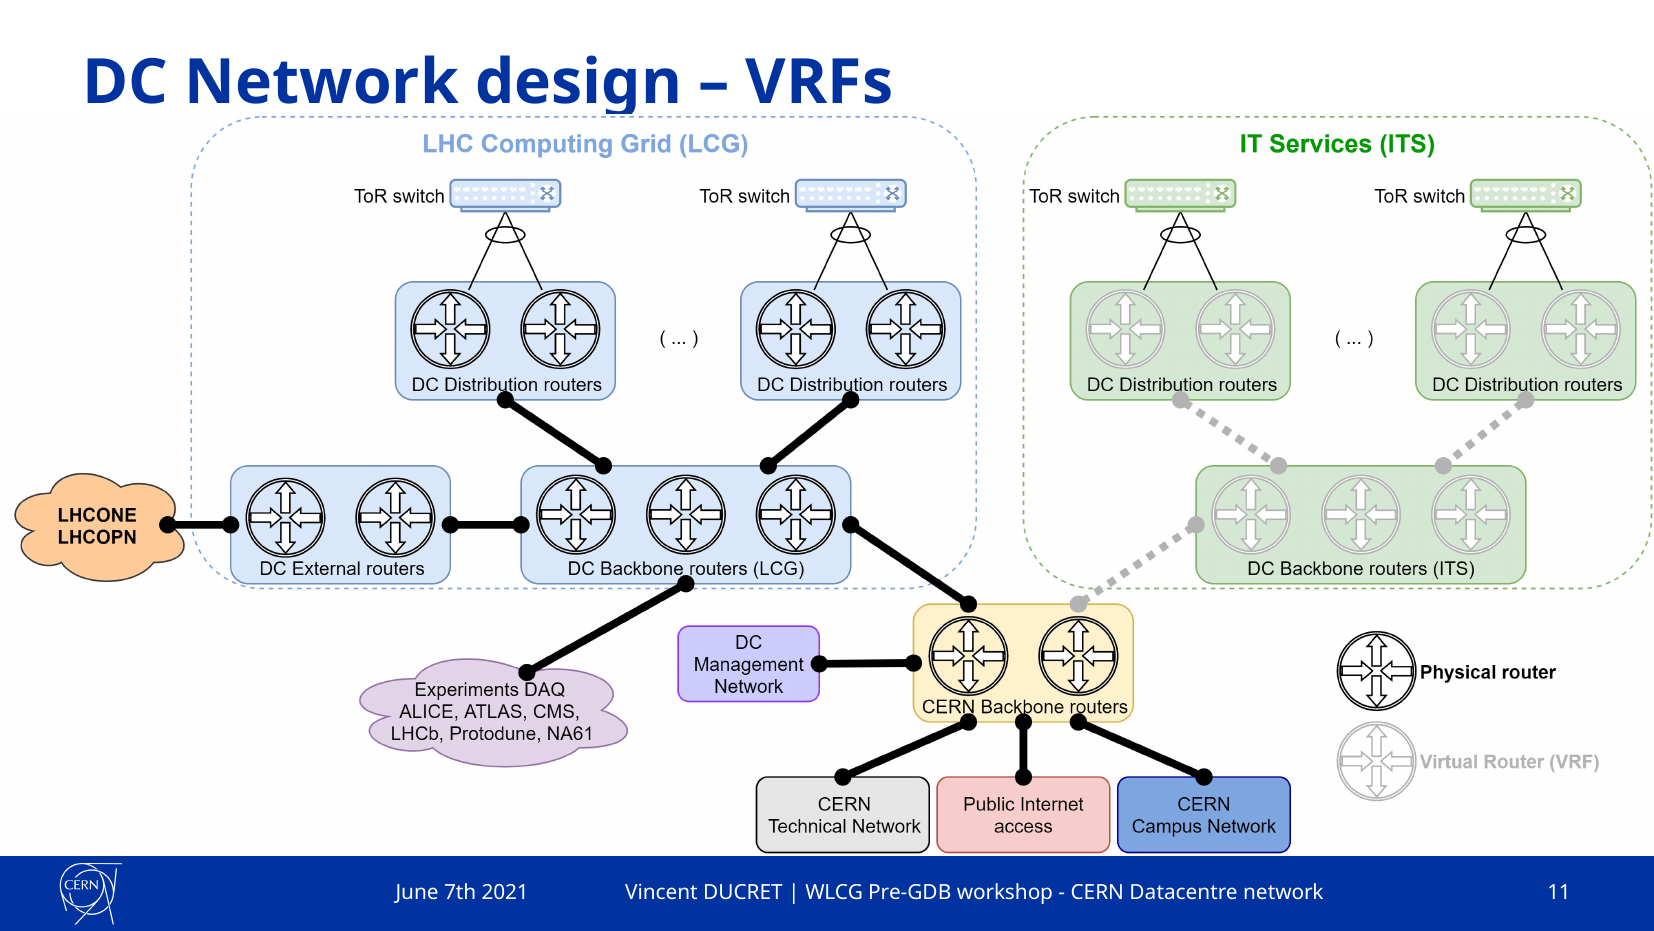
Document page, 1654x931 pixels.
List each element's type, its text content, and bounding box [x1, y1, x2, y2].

picture [0, 114, 1654, 855]
picture [56, 859, 127, 928]
title DC Network design – VRFs [82, 37, 1571, 114]
